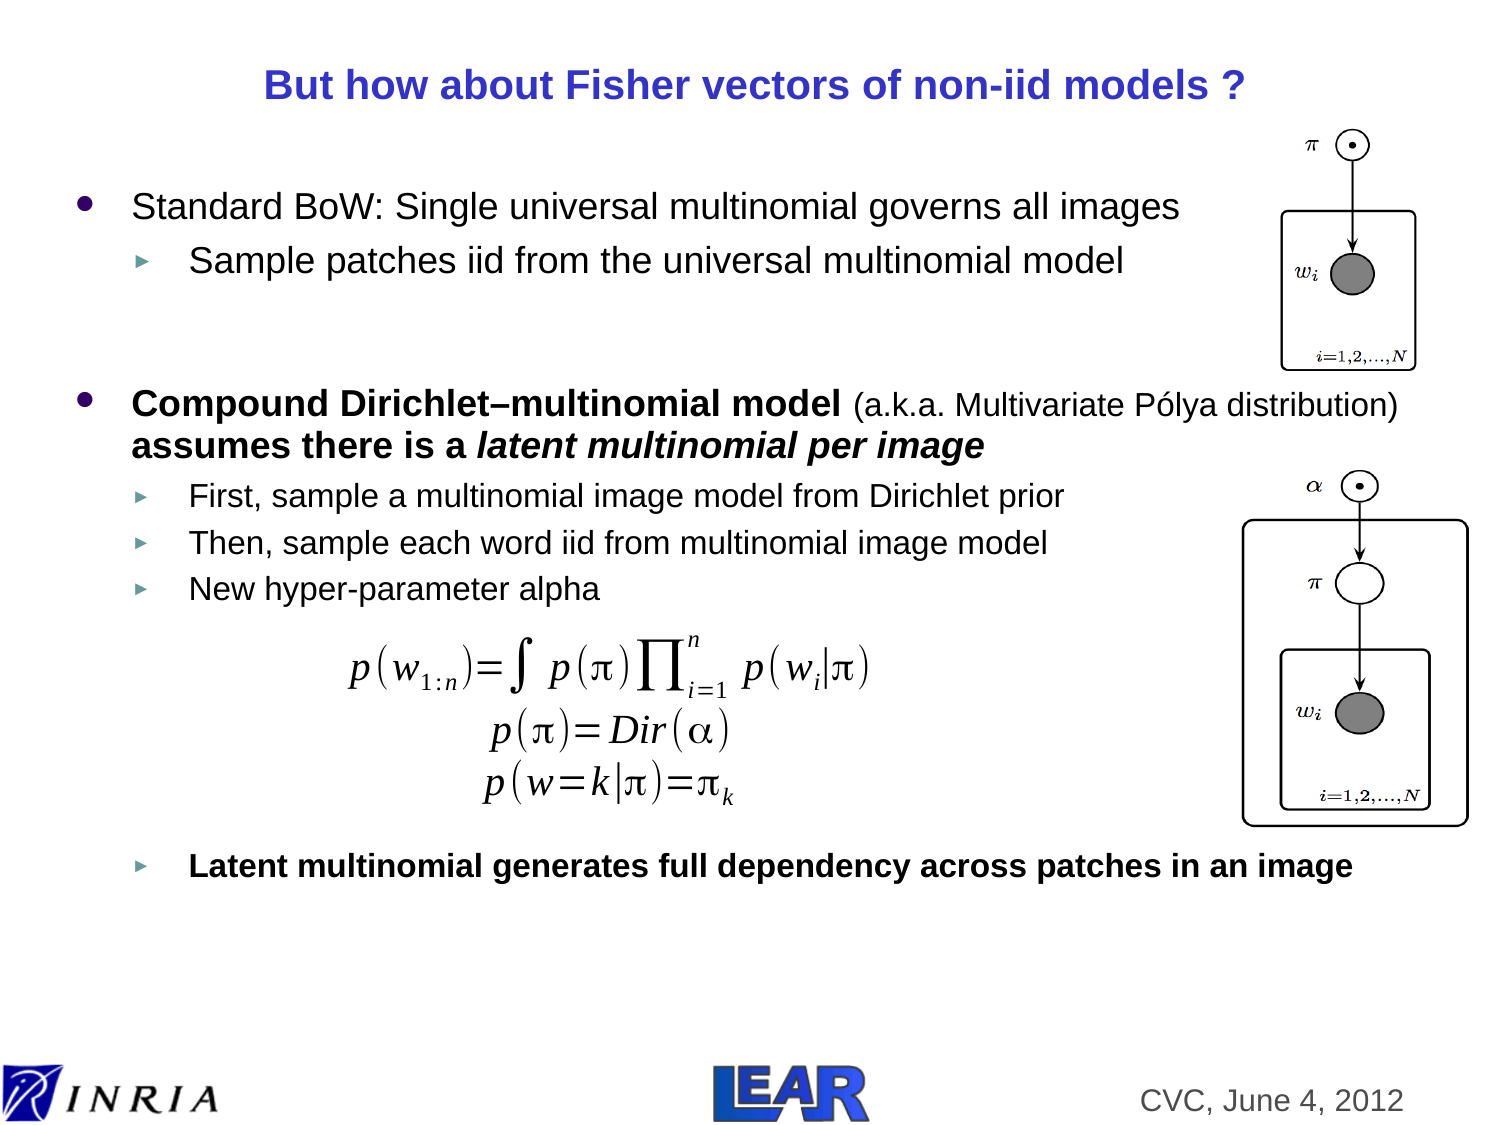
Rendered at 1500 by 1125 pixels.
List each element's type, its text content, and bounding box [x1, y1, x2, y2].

picture [0, 1050, 361, 1125]
picture [1237, 463, 1476, 833]
picture [1275, 116, 1426, 376]
list Standard BoW: Single universal multinomial governs all images Sample patches iid from the universal multinomial model Compound Dirichlet–multinomial model (a.k.a. Multivariate Pólya distribution) assumes there is a latent multinomial per image First, sample a multinomial image model from Dirichlet prior Then, sample each word iid from multinomial image model New hyper-parameter alpha Latent multinomial generates full dependency across patches in an image [75, 186, 1426, 1076]
title But how about Fisher vectors of non-iid models ? [51, 46, 1459, 123]
chart [337, 625, 878, 812]
picture [709, 1076, 872, 1124]
